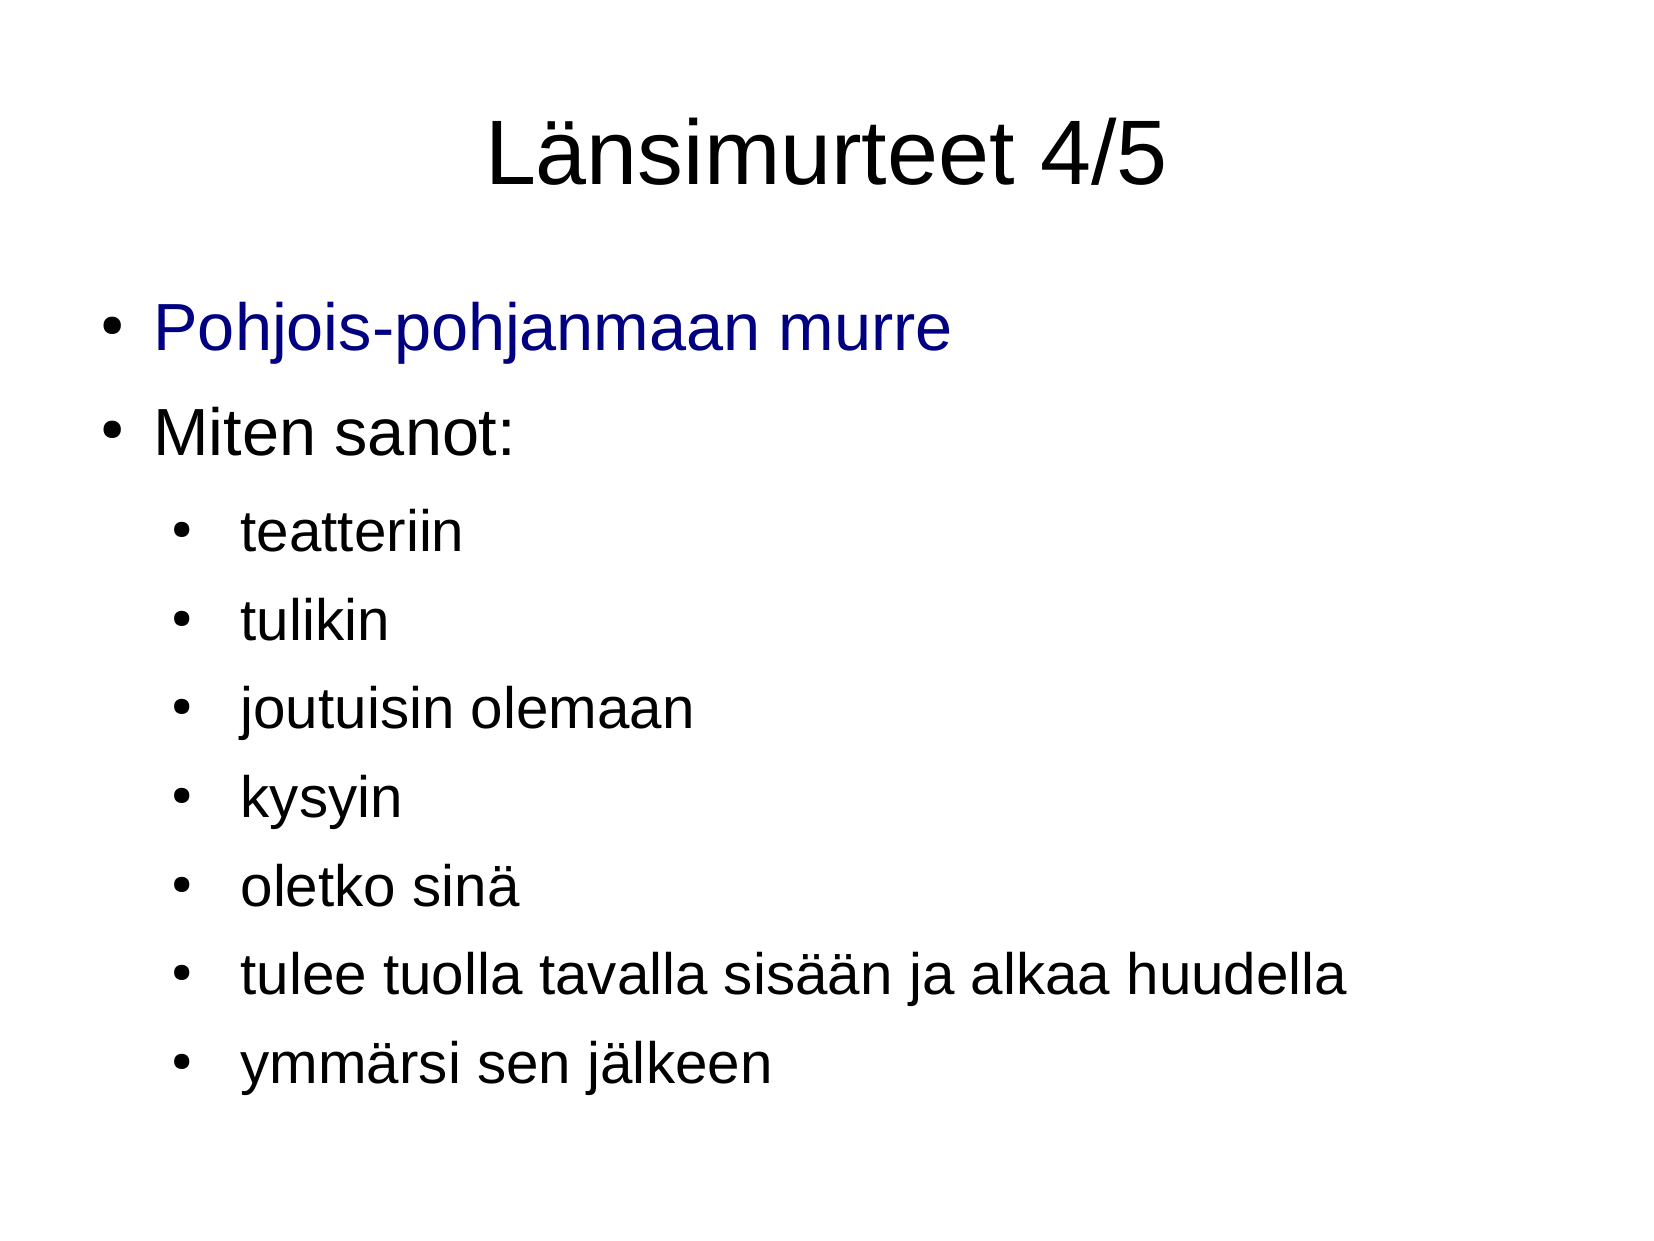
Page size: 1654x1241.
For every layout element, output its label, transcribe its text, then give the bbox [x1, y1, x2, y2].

title Länsimurteet 4/5 [82, 56, 1571, 250]
list Pohjois-pohjanmaan murre Miten sanot: teatteriin tulikin joutuisin olemaan kysyin oletko sinä tulee tuolla tavalla sisään ja alkaa huudella ymmärsi sen jälkeen [82, 290, 1571, 1095]
